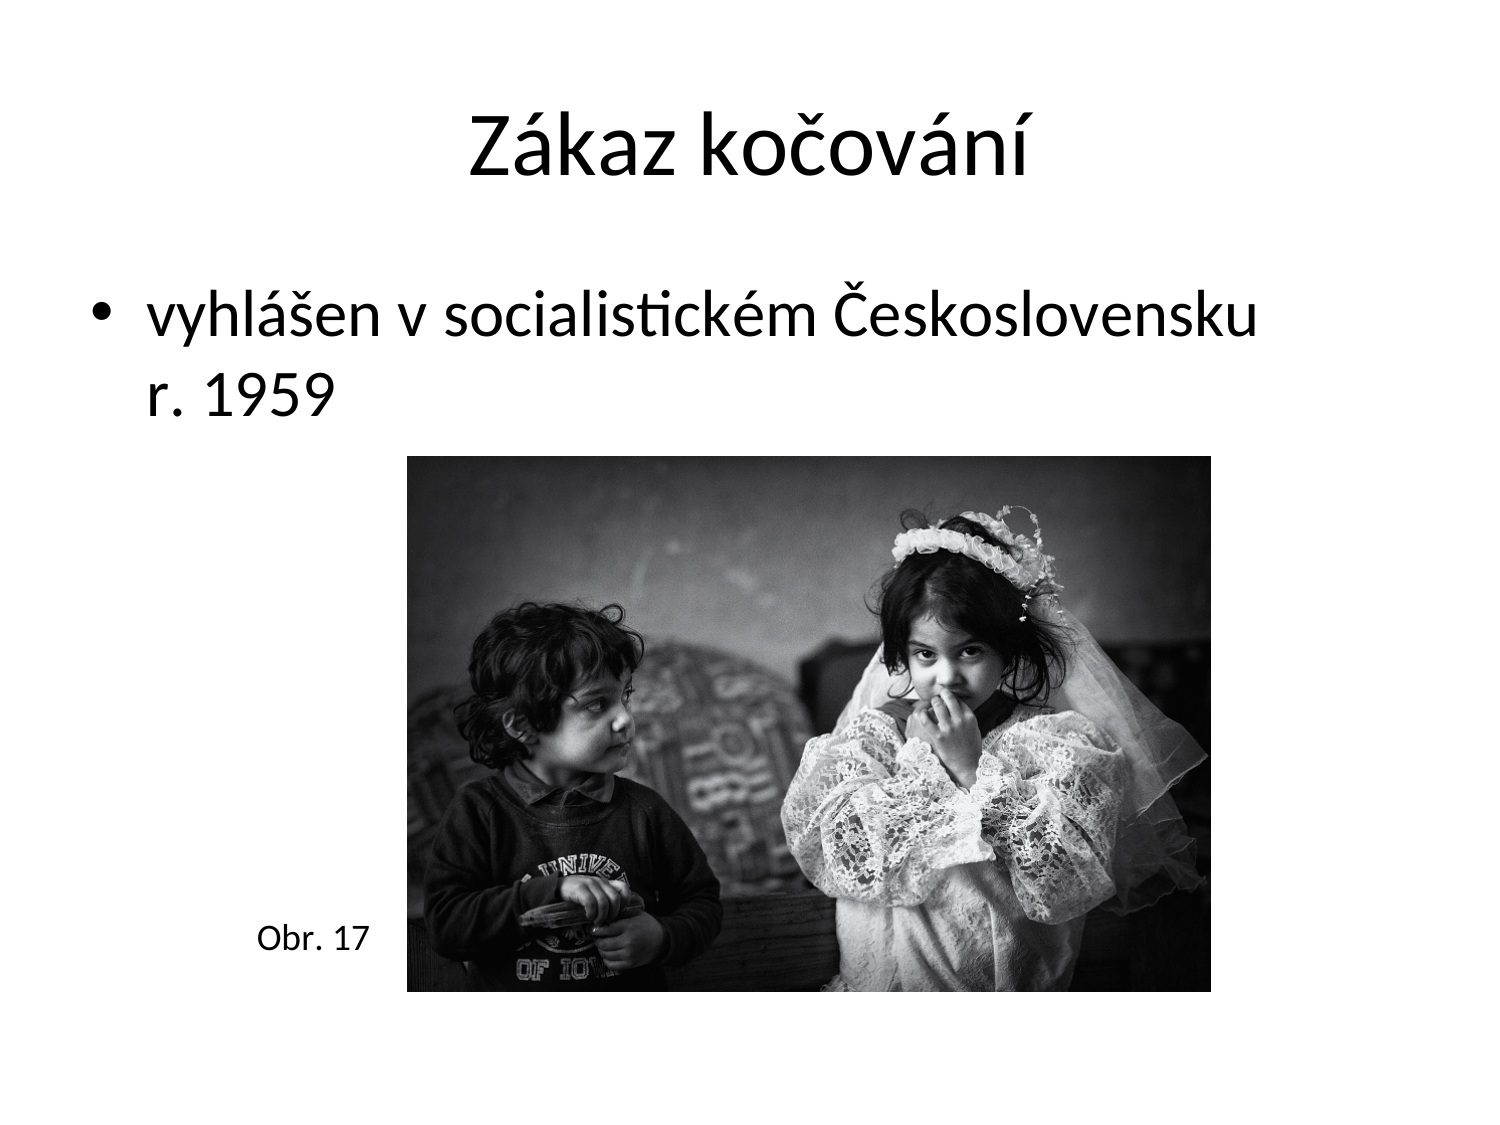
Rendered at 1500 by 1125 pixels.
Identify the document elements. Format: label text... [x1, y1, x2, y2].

picture [407, 456, 1211, 992]
list vyhlášen v socialistickém Československu r. 1959 [75, 262, 1426, 1006]
title Zákaz kočování [75, 45, 1426, 233]
text_box Obr. 17 [242, 904, 408, 966]
